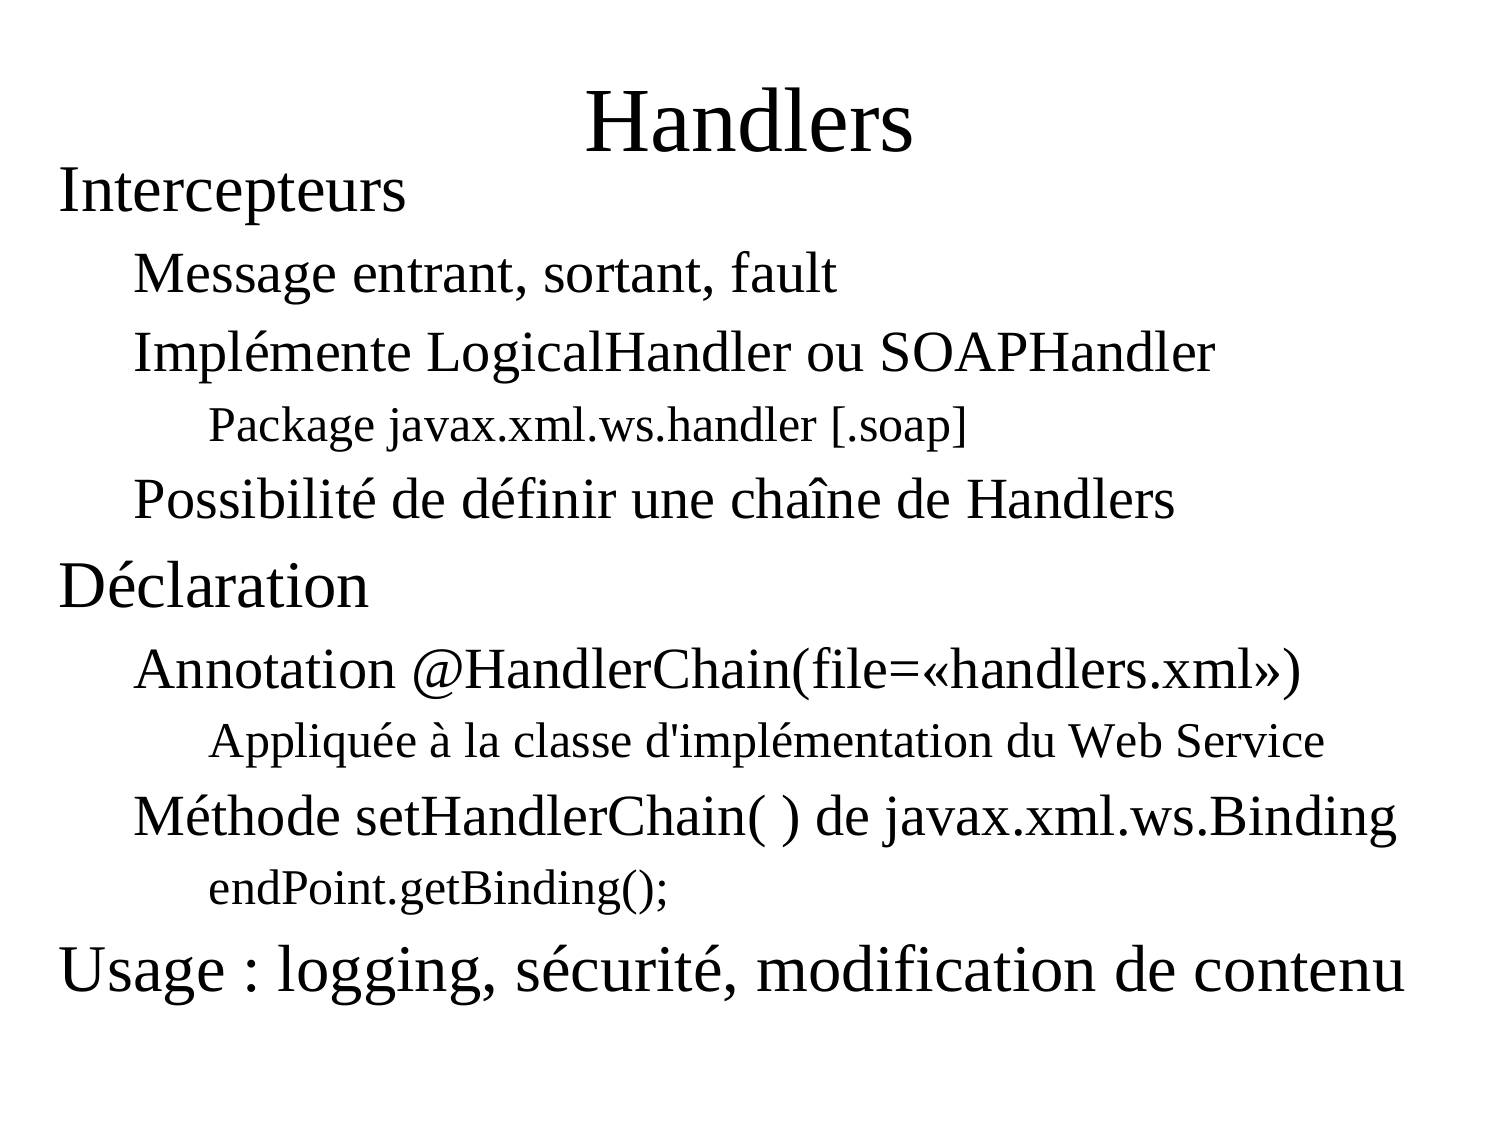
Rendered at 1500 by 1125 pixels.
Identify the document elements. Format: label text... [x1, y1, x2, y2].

title Handlers [112, 33, 1388, 152]
list Intercepteurs Message entrant, sortant, fault Implémente LogicalHandler ou SOAPHandler Package javax.xml.ws.handler [.soap] Possibilité de définir une chaîne de Handlers Déclaration Annotation @HandlerChain(file=«handlers.xml») Appliquée à la classe d'implémentation du Web Service Méthode setHandlerChain( ) de javax.xml.ws.Binding endPoint.getBinding(); Usage : logging, sécurité, modification de contenu [59, 152, 1477, 1072]
